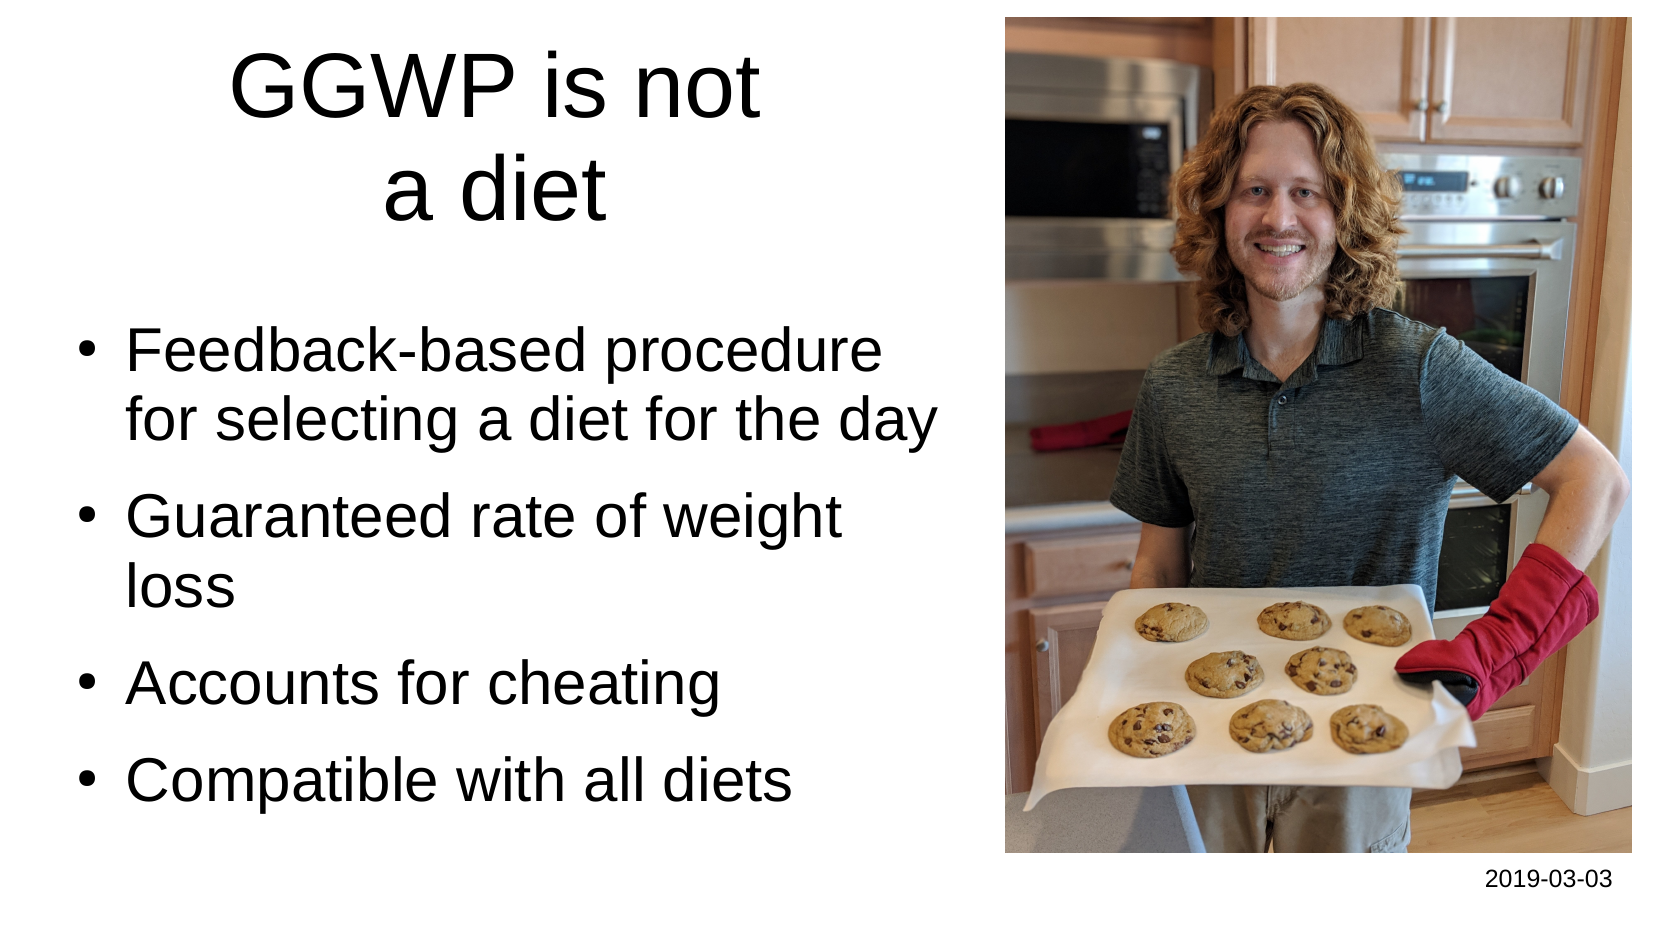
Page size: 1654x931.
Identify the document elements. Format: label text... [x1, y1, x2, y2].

picture [1005, 17, 1632, 853]
list Feedback-based procedure for selecting a diet for the day Guaranteed rate of weight loss Accounts for cheating Compatible with all diets [60, 315, 946, 855]
text_box 2019-03-03 [1470, 857, 1629, 901]
title GGWP is not a diet [180, 34, 811, 241]
